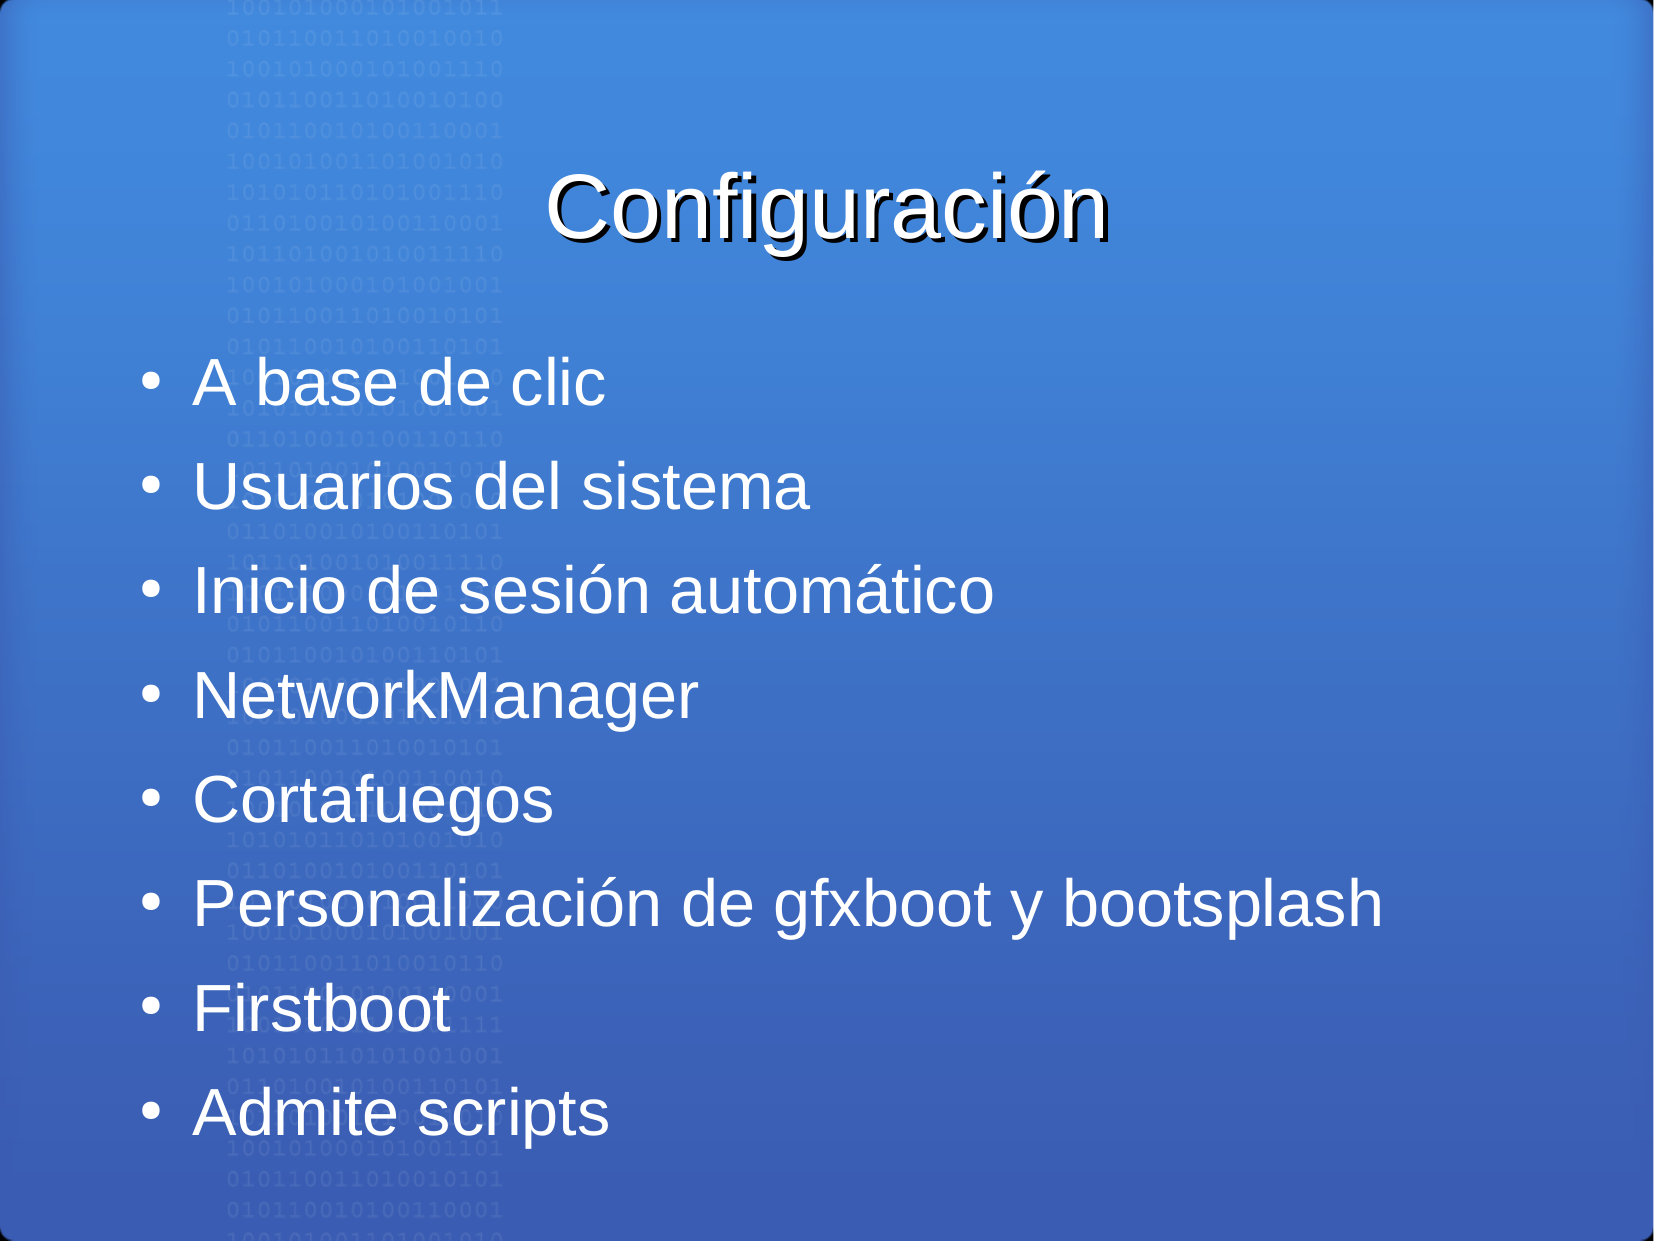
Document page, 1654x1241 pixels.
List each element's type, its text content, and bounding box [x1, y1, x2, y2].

list A base de clic Usuarios del sistema Inicio de sesión automático NetworkManager Cortafuegos Personalización de gfxboot y bootsplash Firstboot Admite scripts [121, 344, 1534, 1216]
picture [0, 0, 1654, 1241]
title Configuración [121, 110, 1534, 303]
